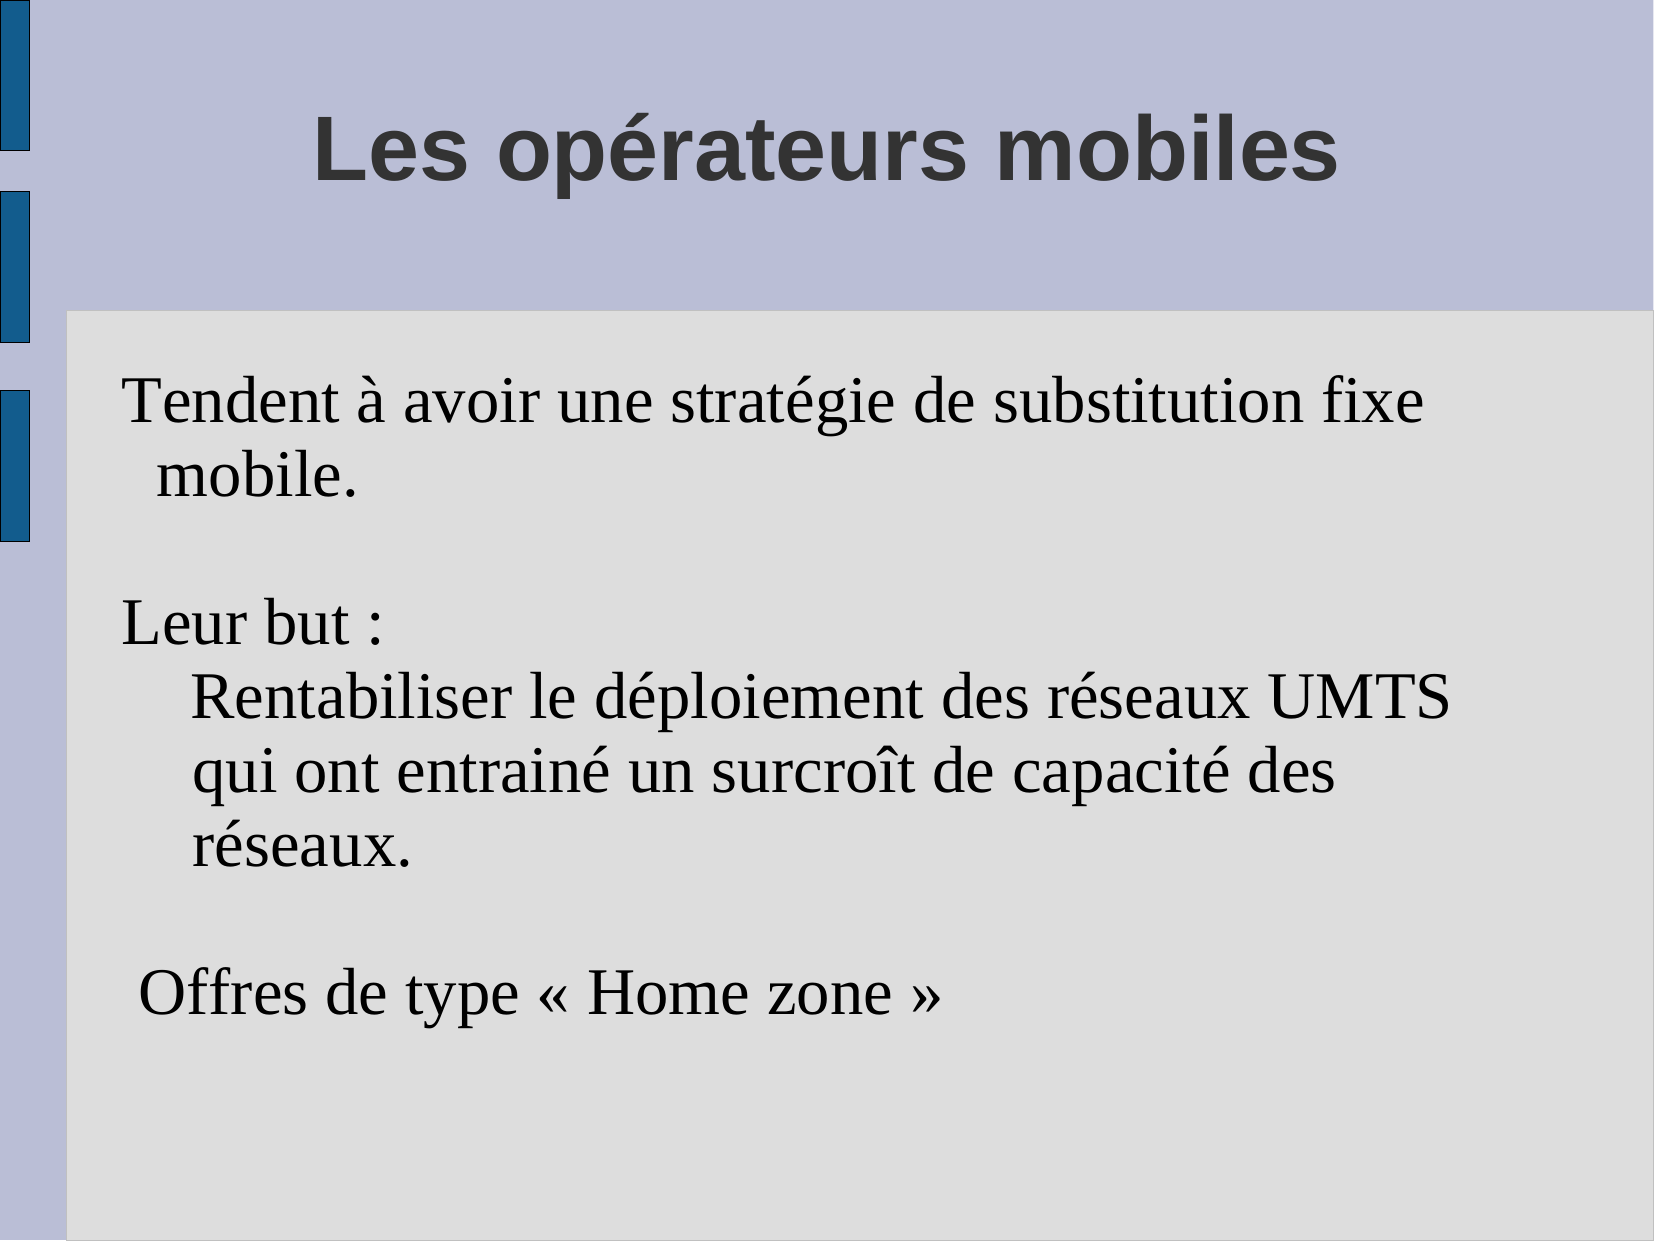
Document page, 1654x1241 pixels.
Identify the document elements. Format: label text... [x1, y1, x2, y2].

subtitle Tendent à avoir une stratégie de substitution fixe mobile. Leur but : Rentabiliser le déploiement des réseaux UMTS qui ont entrainé un surcroît de capacité des réseaux. Offres de type « Home zone » [121, 265, 1534, 1127]
title Les opérateurs mobiles [121, 91, 1534, 207]
